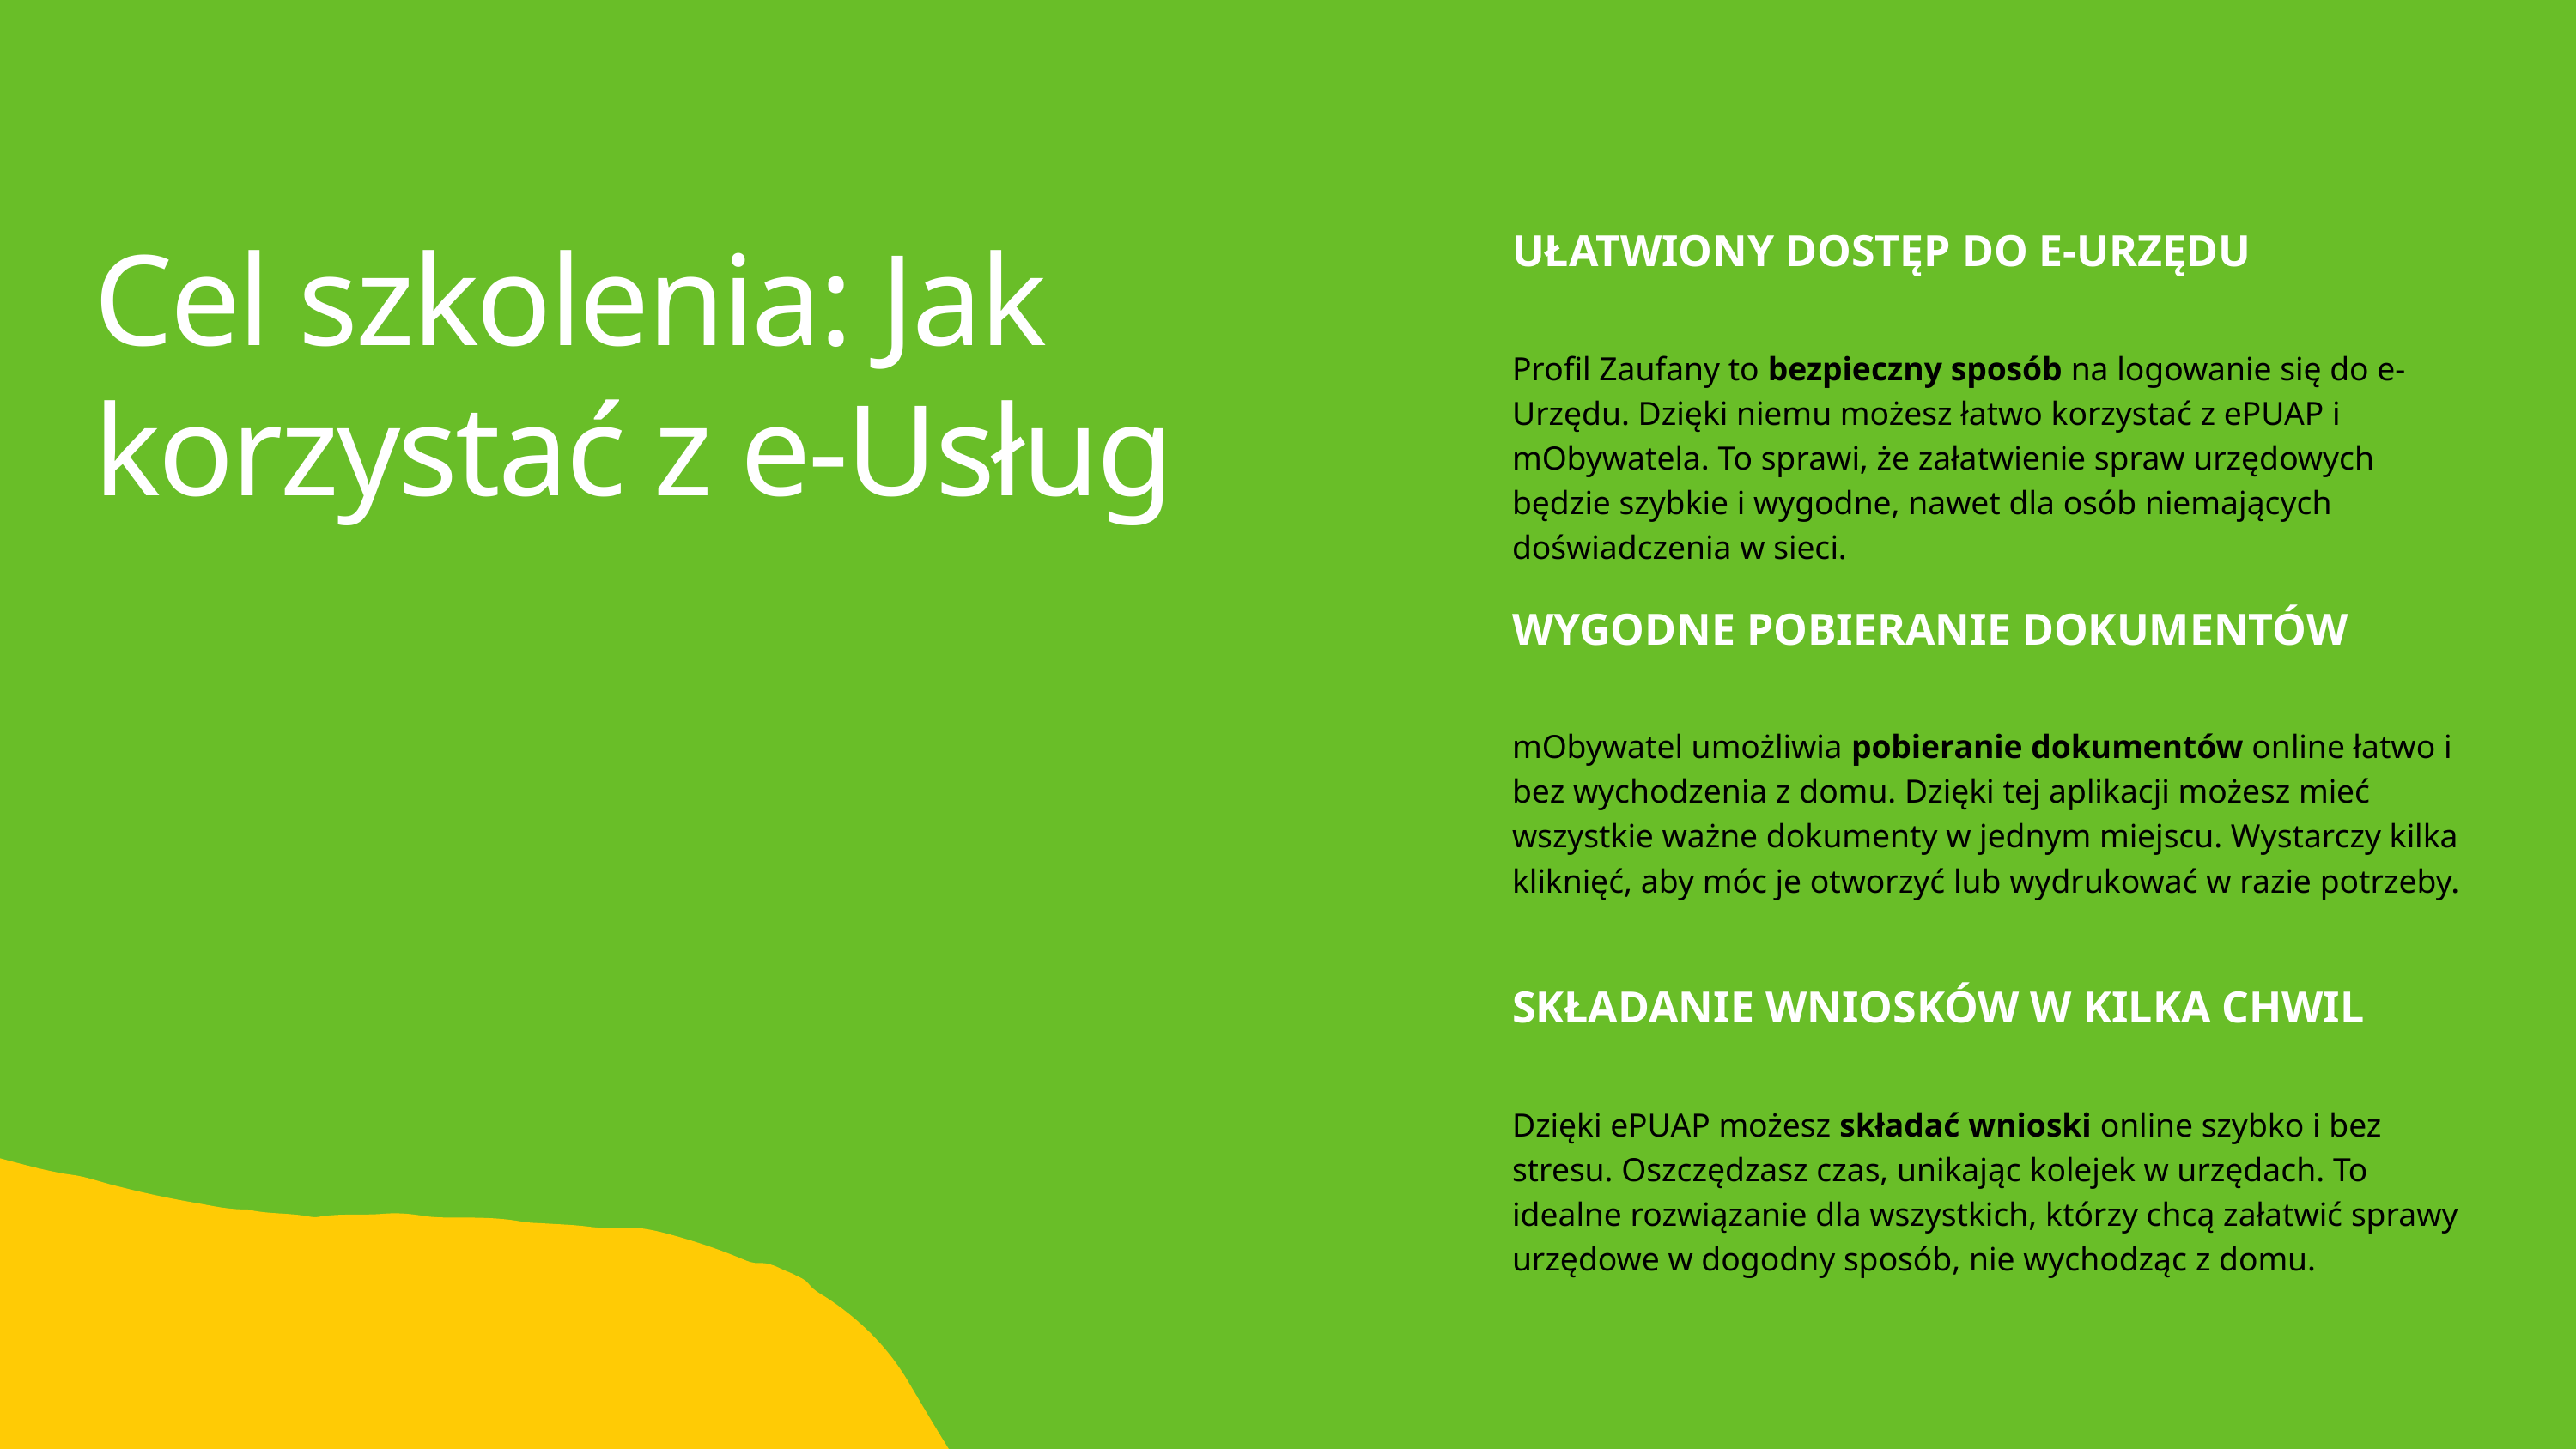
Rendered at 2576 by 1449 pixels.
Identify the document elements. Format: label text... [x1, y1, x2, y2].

text_box Cel szkolenia: Jak korzystać z e-Usług [1115, 436, 1152, 488]
text_box [0, 656, 1260, 1449]
text_box WYGODNE POBIERANIE DOKUMENTÓW [1511, 593, 2482, 654]
text_box mObywatel umożliwia pobieranie dokumentów online łatwo i bez wychodzenia z domu. Dzięki tej aplikacji możesz mieć wszystkie ważne dokumenty w jednym miejscu. Wystarczy kilka kliknięć, aby móc je otworzyć lub wydrukować w razie potrzeby. [1511, 719, 2482, 900]
text_box UŁATWIONY DOSTĘP DO E-URZĘDU [1511, 215, 2482, 276]
text_box SKŁADANIE WNIOSKÓW W KILKA CHWIL [1511, 971, 2482, 1032]
text_box Dzięki ePUAP możesz składać wnioski online szybko i bez stresu. Oszczędzasz czas, unikając kolejek w urzędach. To idealne rozwiązanie dla wszystkich, którzy chcą załatwić sprawy urzędowe w dogodny sposób, nie wychodząc z domu. [1511, 1098, 2482, 1278]
text_box Cel szkolenia: Jak korzystać z e-Usług [94, 220, 1267, 521]
text_box Profil Zaufany to bezpieczny sposób na logowanie się do e-Urzędu. Dzięki niemu możesz łatwo korzystać z ePUAP i mObywatela. To sprawi, że załatwienie spraw urzędowych będzie szybkie i wygodne, nawet dla osób niemających doświadczenia w sieci. [1511, 342, 2482, 567]
